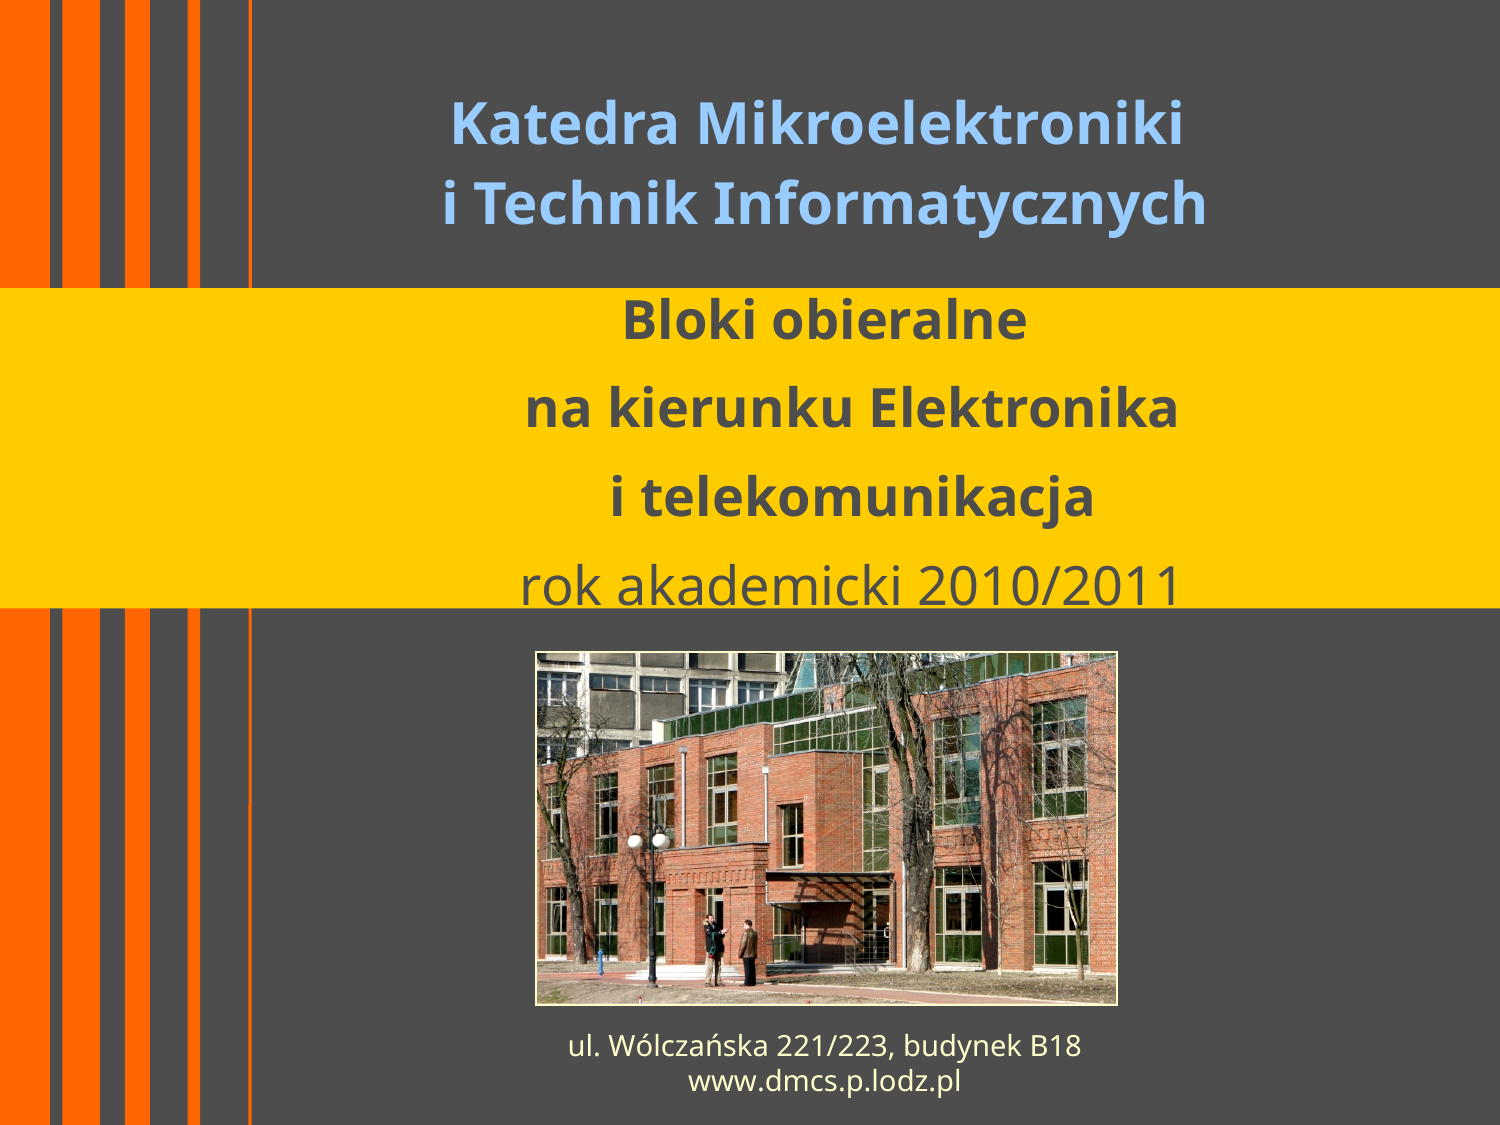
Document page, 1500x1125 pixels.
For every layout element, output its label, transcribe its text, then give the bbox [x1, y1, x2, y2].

text_box [187, 276, 201, 280]
picture [537, 652, 1117, 1004]
text_box [0, 0, 1500, 1125]
title Katedra Mikroelektroniki i Technik Informatycznych [150, 74, 1500, 276]
text_box ul. Wólczańska 221/223, budynek B18 www.dmcs.p.lodz.pl [150, 999, 1500, 1125]
text_box [187, 0, 201, 74]
subtitle Bloki obieralne na kierunku Elektronika i telekomunikacja rok akademicki 2010/2011 [150, 280, 1500, 608]
